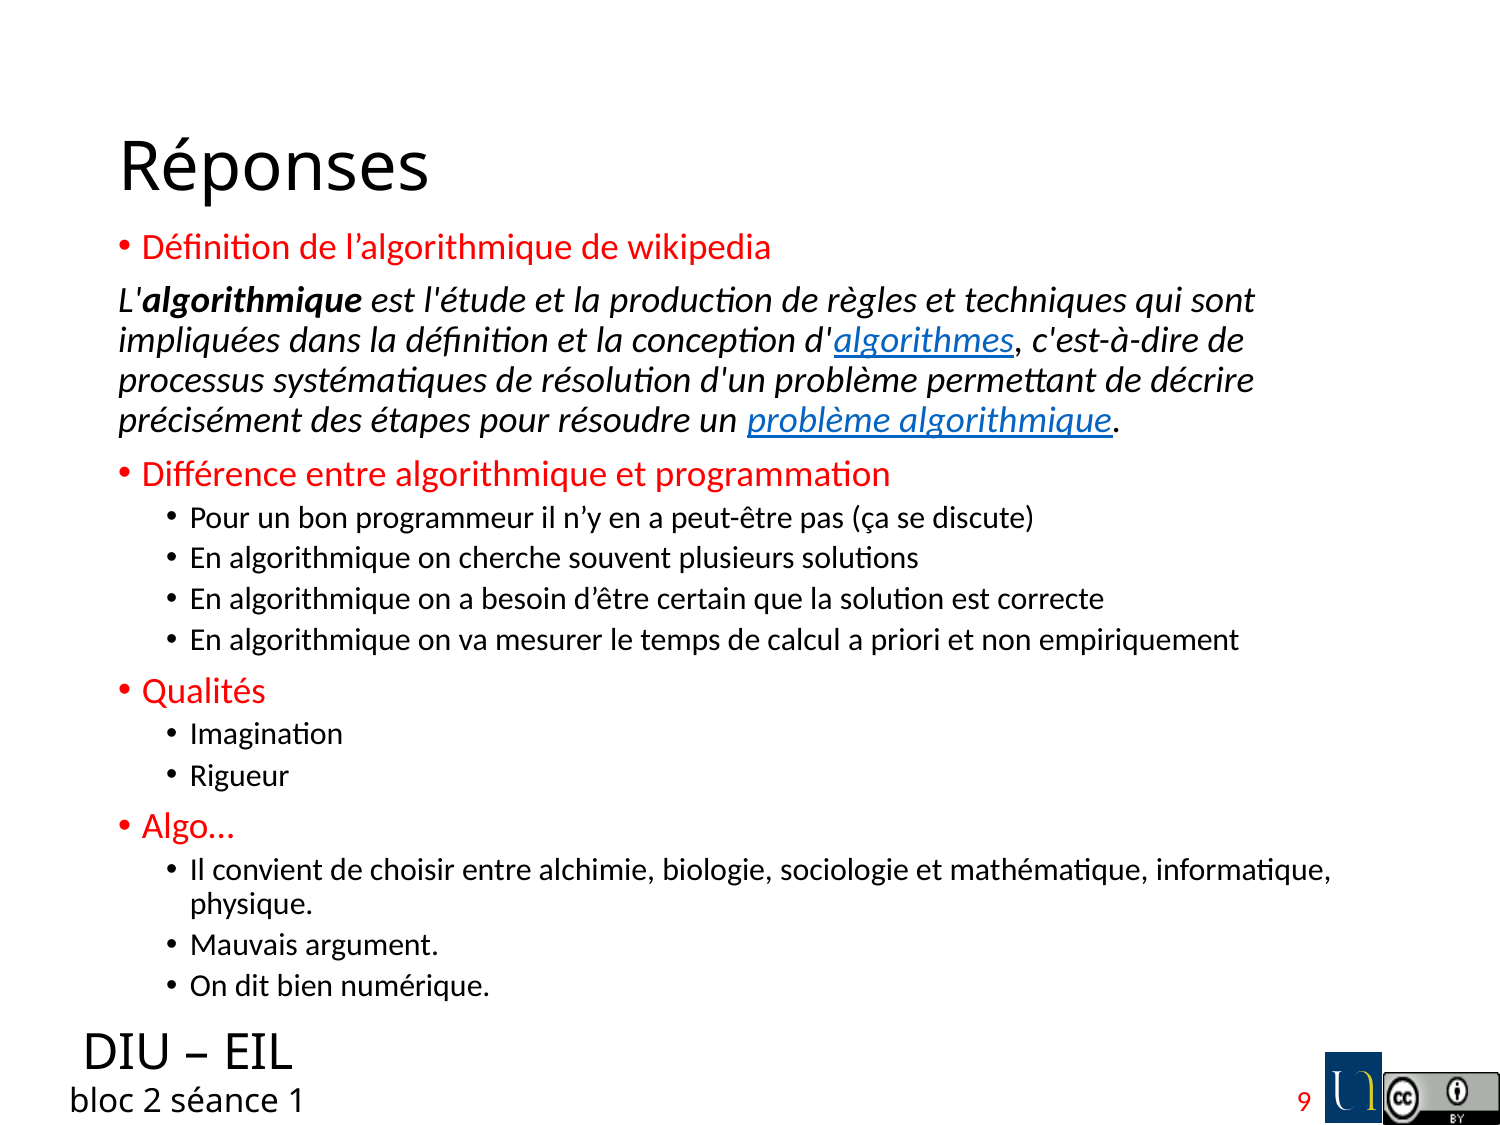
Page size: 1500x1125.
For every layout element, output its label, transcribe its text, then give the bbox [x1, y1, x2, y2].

slide_number <numéro> [1240, 1070, 1327, 1125]
title Réponses [103, 59, 1397, 219]
picture [1325, 1052, 1382, 1123]
list Définition de l’algorithmique de wikipedia L'algorithmique est l'étude et la production de règles et techniques qui sont impliquées dans la définition et la conception d'algorithmes, c'est-à-dire de processus systématiques de résolution d'un problème permettant de décrire précisément des étapes pour résoudre un problème algorithmique. Différence entre algorithmique et programmation Pour un bon programmeur il n’y en a peut-être pas (ça se discute) En algorithmique on cherche souvent plusieurs solutions En algorithmique on a besoin d’être certain que la solution est correcte En algorithmique on va mesurer le temps de calcul a priori et non empiriquement Qualités Imagination Rigueur Algo… Il convient de choisir entre alchimie, biologie, sociologie et mathématique, informatique, physique. Mauvais argument. On dit bien numérique. [103, 219, 1397, 1014]
picture [1383, 1072, 1500, 1125]
